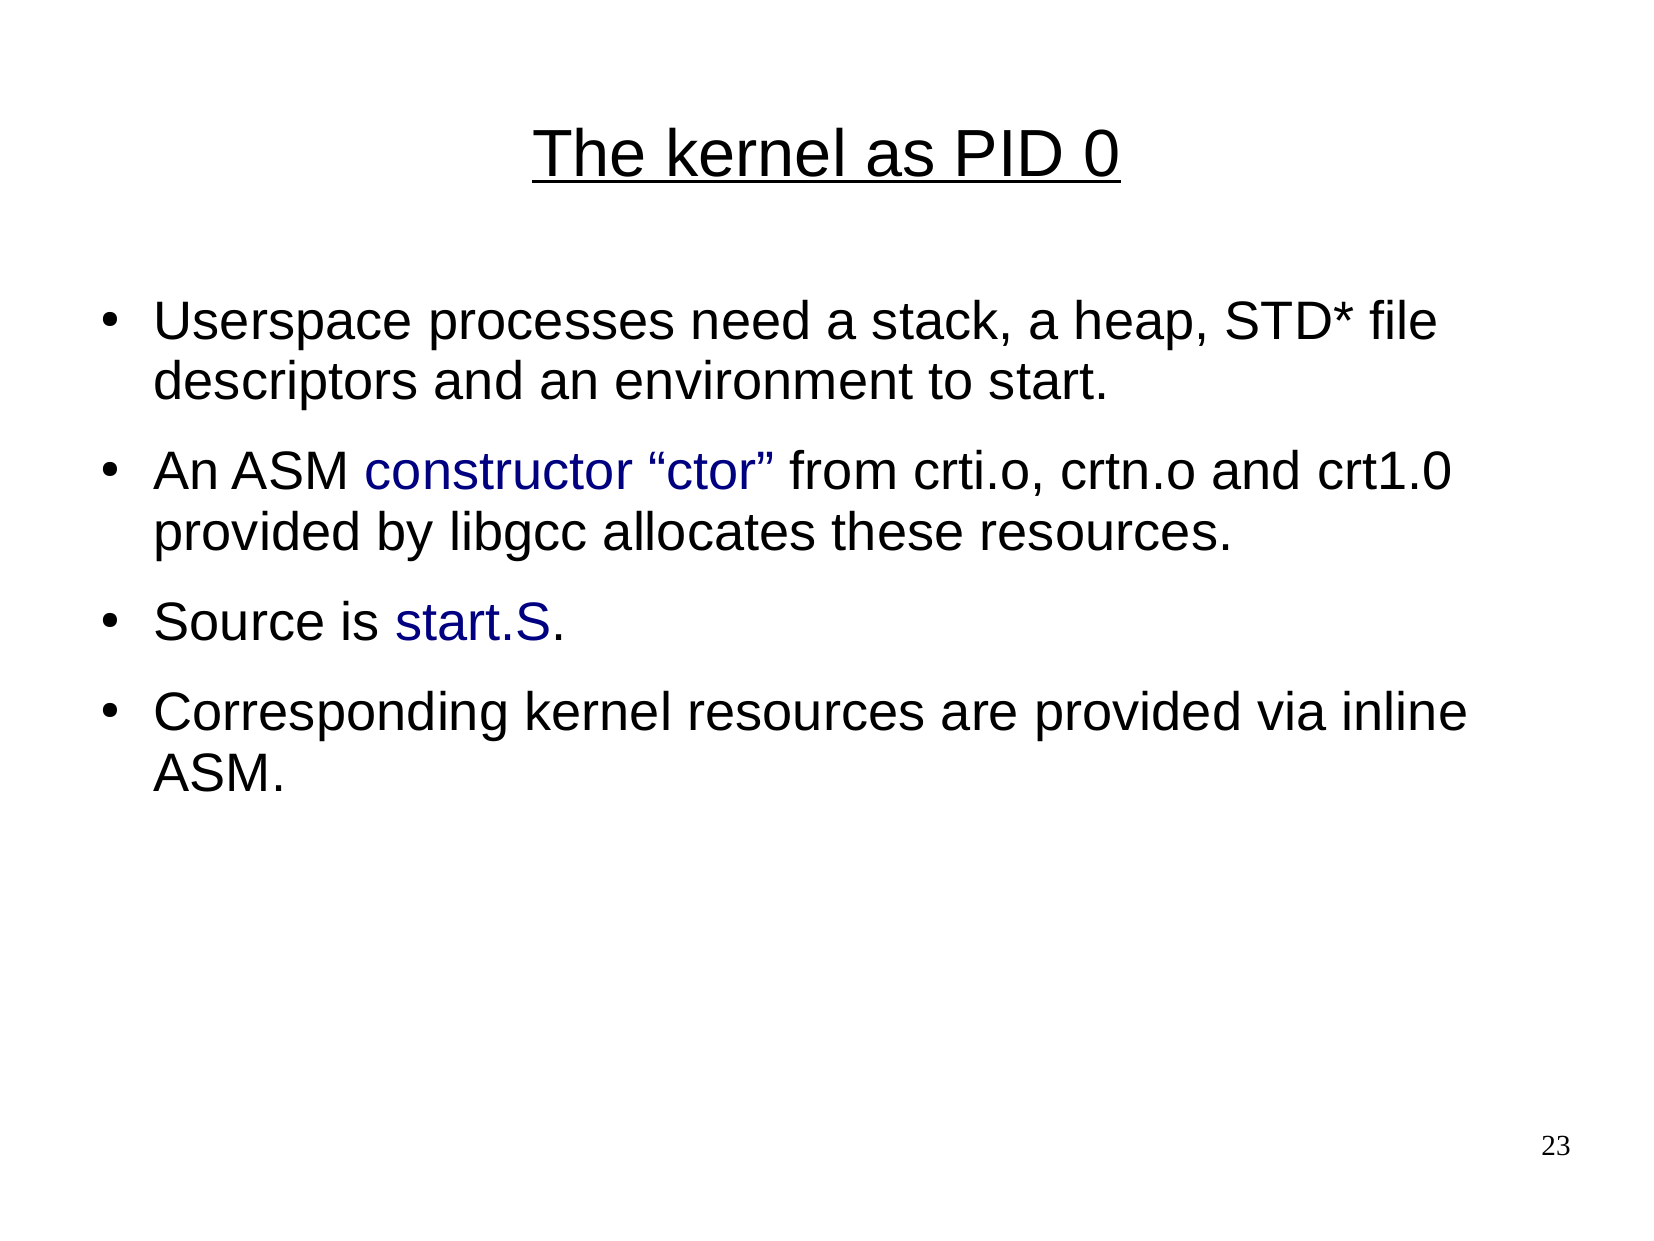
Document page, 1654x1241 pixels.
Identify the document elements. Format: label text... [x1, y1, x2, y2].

title The kernel as PID 0 [82, 49, 1571, 257]
list Userspace processes need a stack, a heap, STD* file descriptors and an environment to start. An ASM constructor “ctor” from crti.o, crtn.o and crt1.0 provided by libgcc allocates these resources. Source is start.S. Corresponding kernel resources are provided via inline ASM. [82, 290, 1571, 1010]
